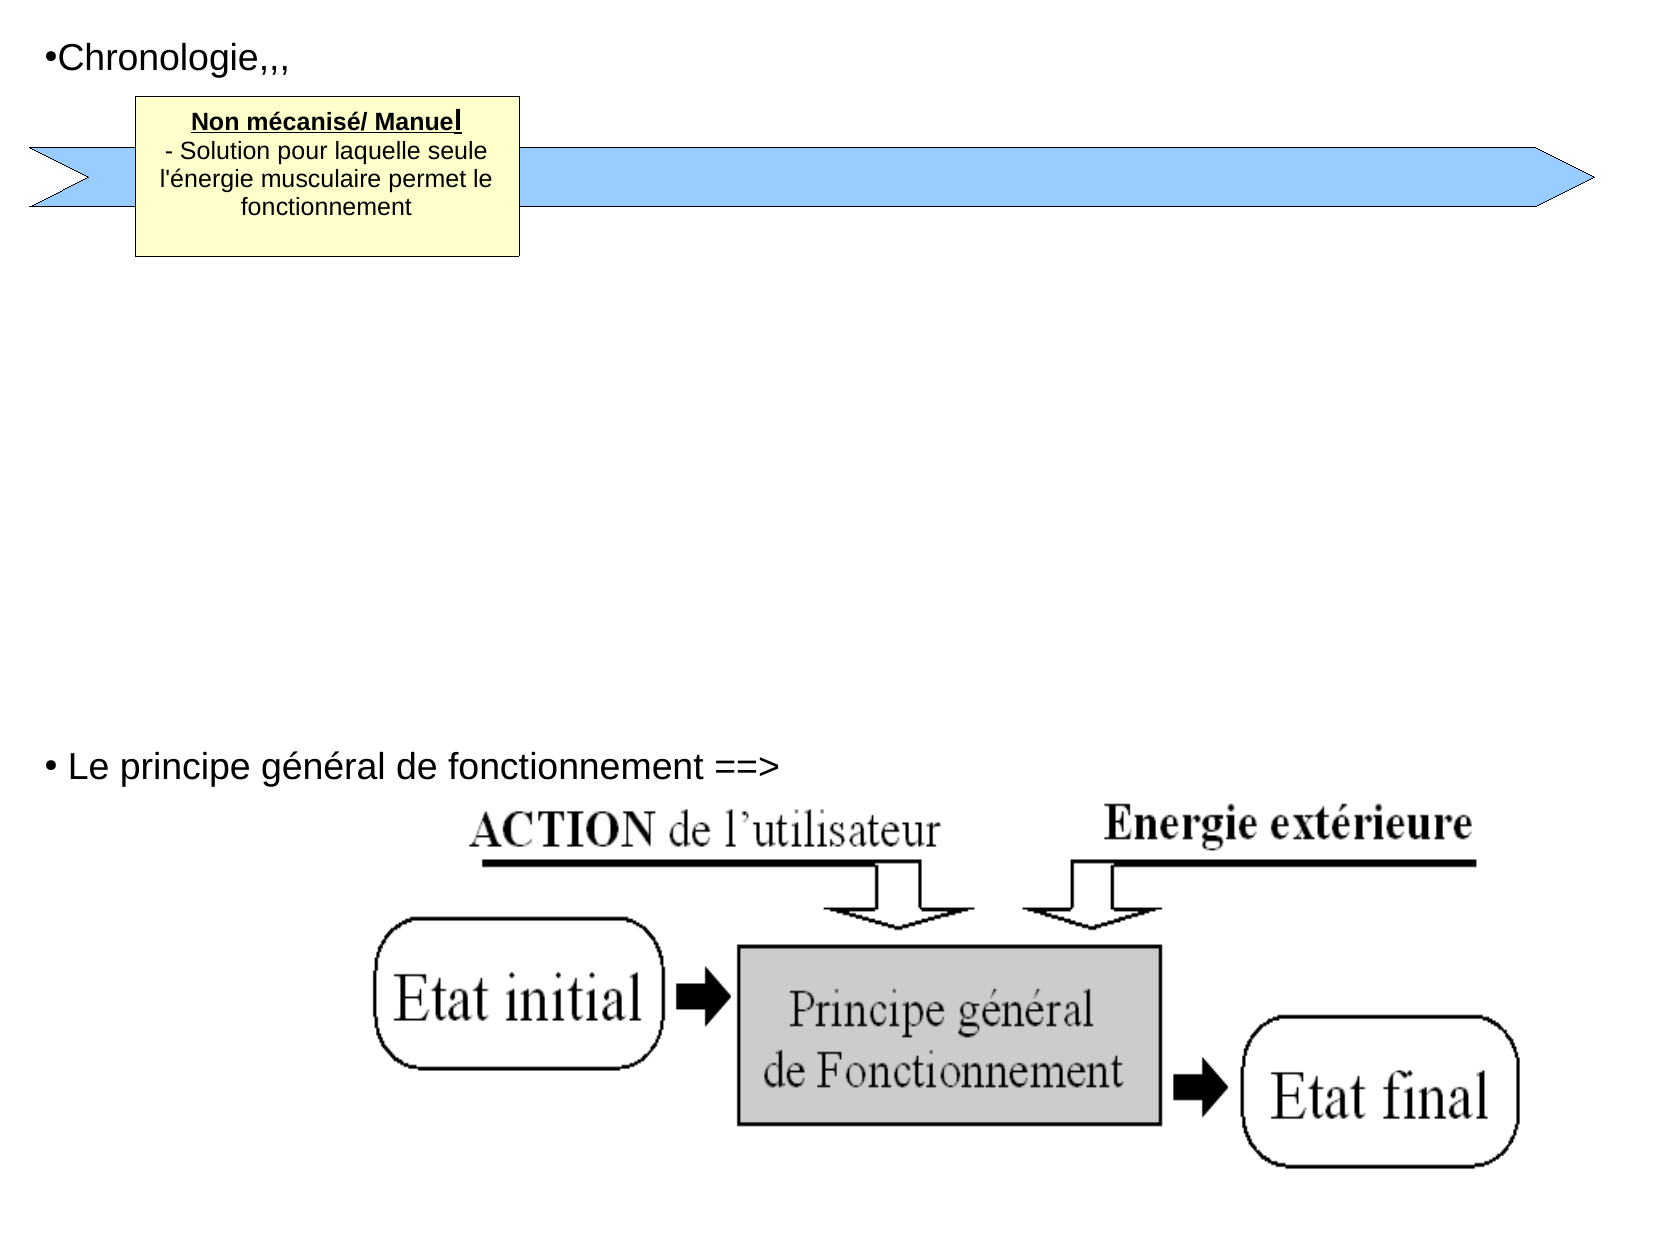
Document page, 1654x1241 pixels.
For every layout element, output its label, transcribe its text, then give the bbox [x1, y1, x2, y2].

text_box [520, 147, 1595, 207]
picture [359, 797, 1536, 1182]
text_box Chronologie,,, [29, 29, 384, 87]
text_box Le principe général de fonctionnement ==> [29, 738, 975, 796]
table_header Non mécanisé/ Manuel - Solution pour laquelle seule l'énergie musculaire permet le fonctionnement [136, 97, 519, 256]
text_box [29, 147, 135, 207]
